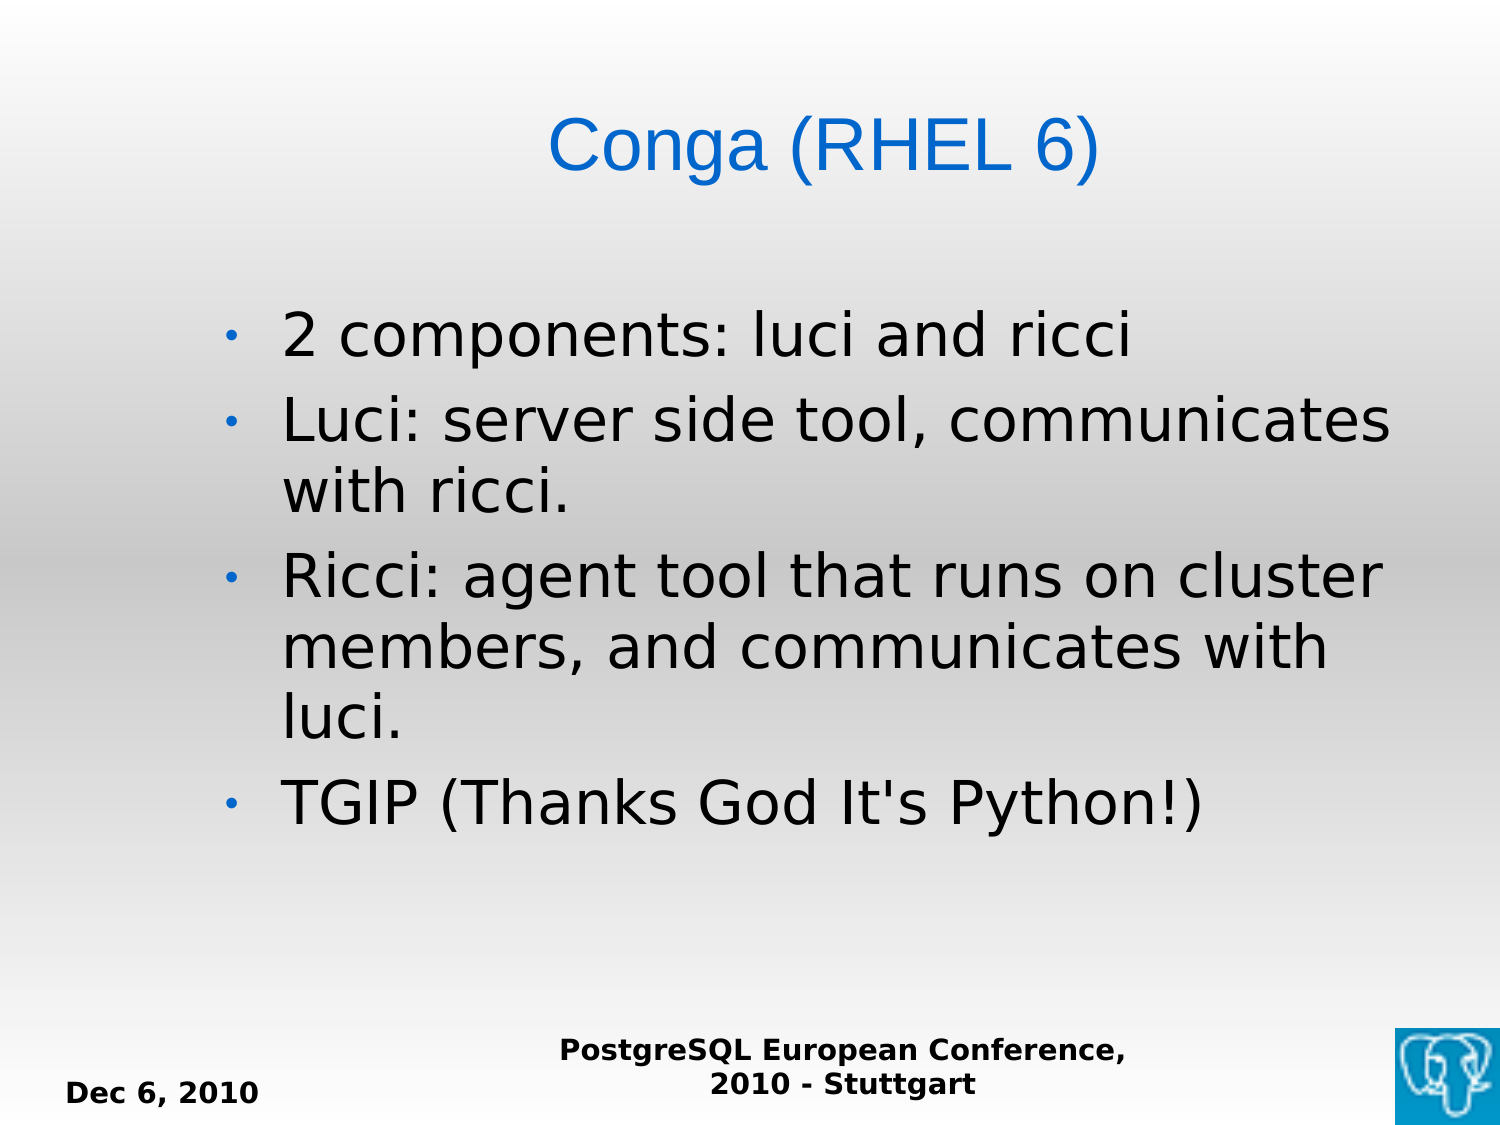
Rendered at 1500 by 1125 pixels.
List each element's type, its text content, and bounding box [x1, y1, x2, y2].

list 2 components: luci and ricci Luci: server side tool, communicates with ricci. Ricci: agent tool that runs on cluster members, and communicates with luci. TGIP (Thanks God It's Python!) [224, 299, 1425, 975]
title Conga (RHEL 6) [224, 49, 1425, 238]
picture [1400, 1033, 1492, 1118]
